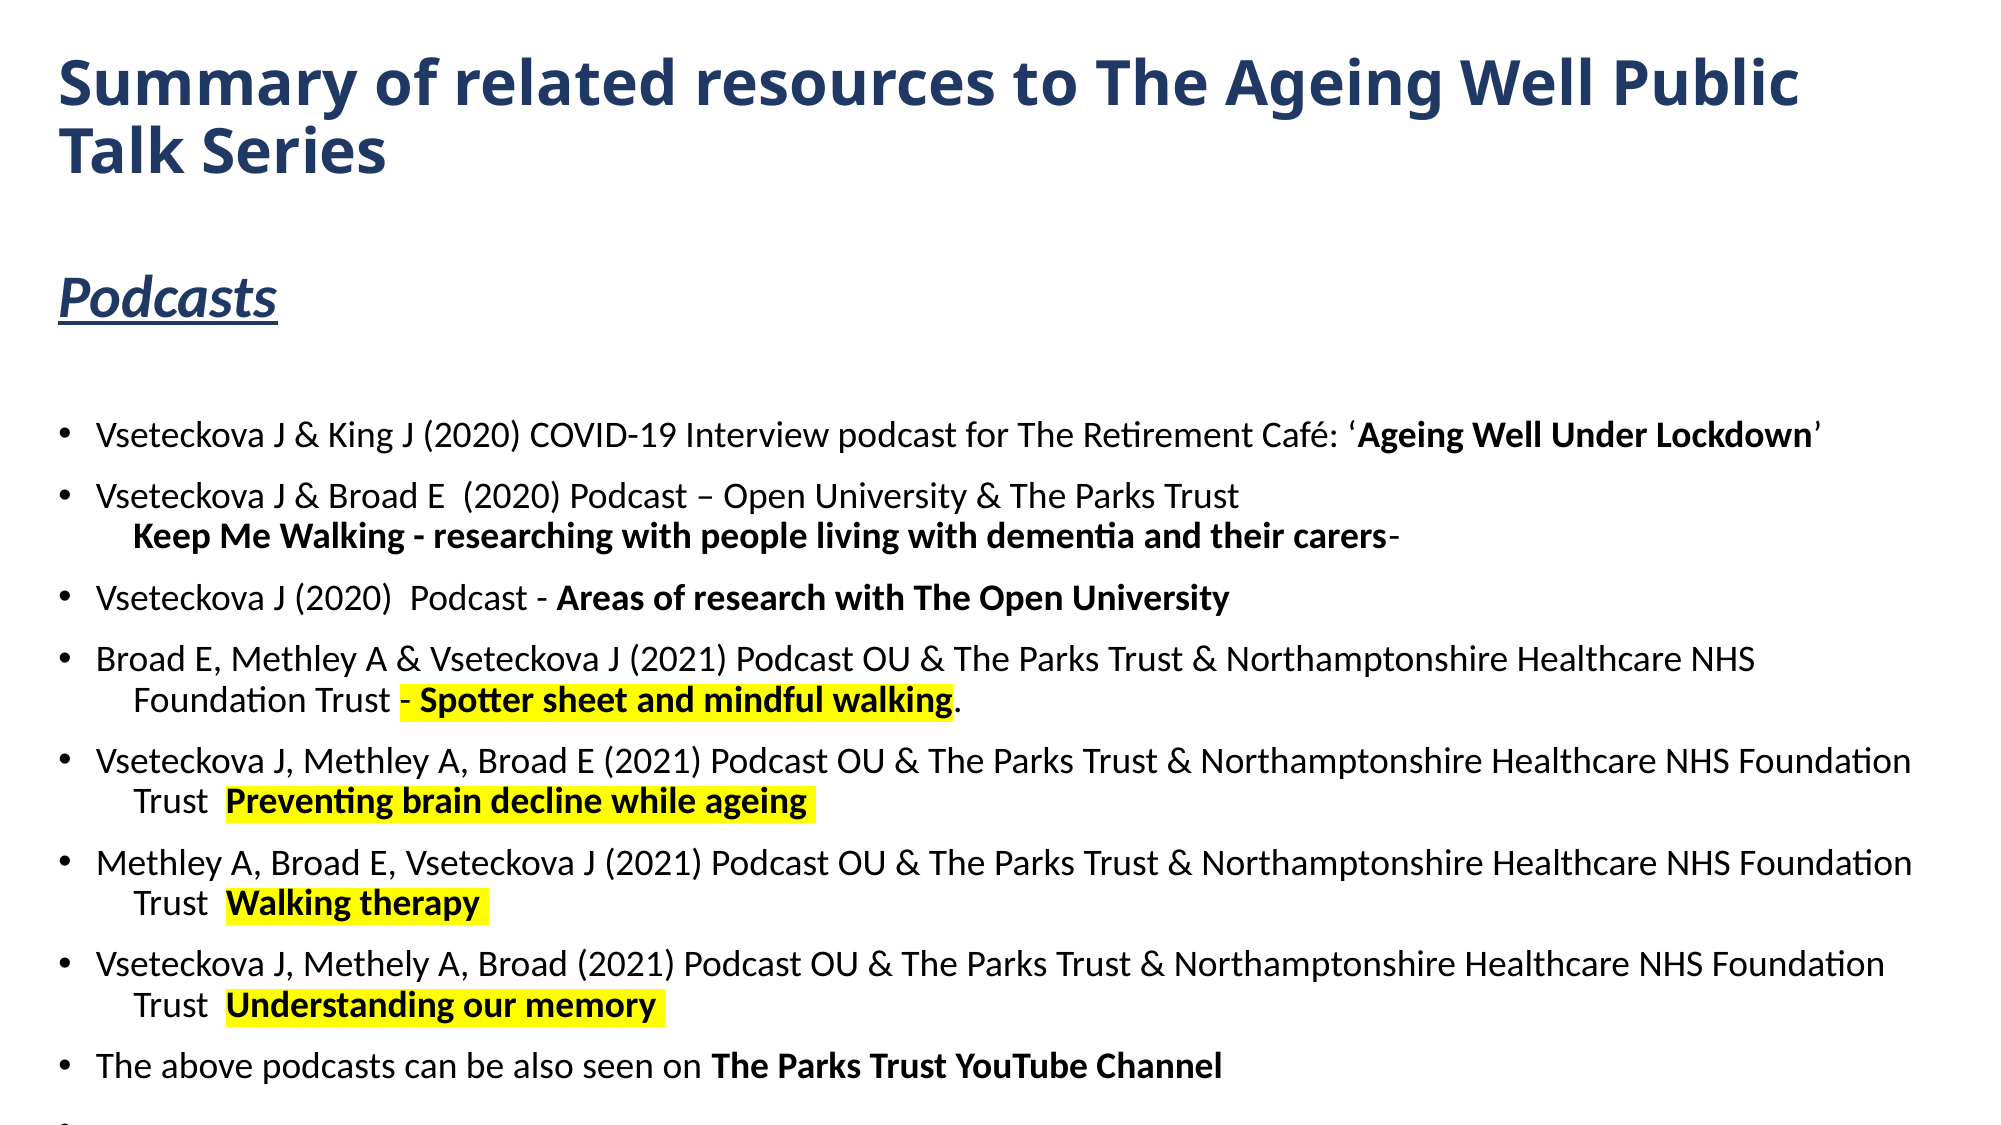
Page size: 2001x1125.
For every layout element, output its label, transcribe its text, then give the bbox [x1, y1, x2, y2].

title Summary of related resources to The Ageing Well Public Talk Series [43, 41, 1852, 197]
list Podcasts Vseteckova J & King J (2020) COVID-19 Interview podcast for The Retirement Café: ‘Ageing Well Under Lockdown’ Vseteckova J & Broad E (2020) Podcast – Open University & The Parks Trust Keep Me Walking - researching with people living with dementia and their carers - Vseteckova J (2020) Podcast - Areas of research with The Open University Broad E, Methley A & Vseteckova J (2021) Podcast OU & The Parks Trust & Northamptonshire Healthcare NHS Foundation Trust - Spotter sheet and mindful walking. Vseteckova J, Methley A, Broad E (2021) Podcast OU & The Parks Trust & Northamptonshire Healthcare NHS Foundation Trust Preventing brain decline while ageing Methley A, Broad E, Vseteckova J (2021) Podcast OU & The Parks Trust & Northamptonshire Healthcare NHS Foundation Trust Walking therapy Vseteckova J, Methely A, Broad (2021) Podcast OU & The Parks Trust & Northamptonshire Healthcare NHS Foundation Trust Understanding our memory The above podcasts can be also seen on The Parks Trust YouTube Channel [43, 197, 1937, 1112]
